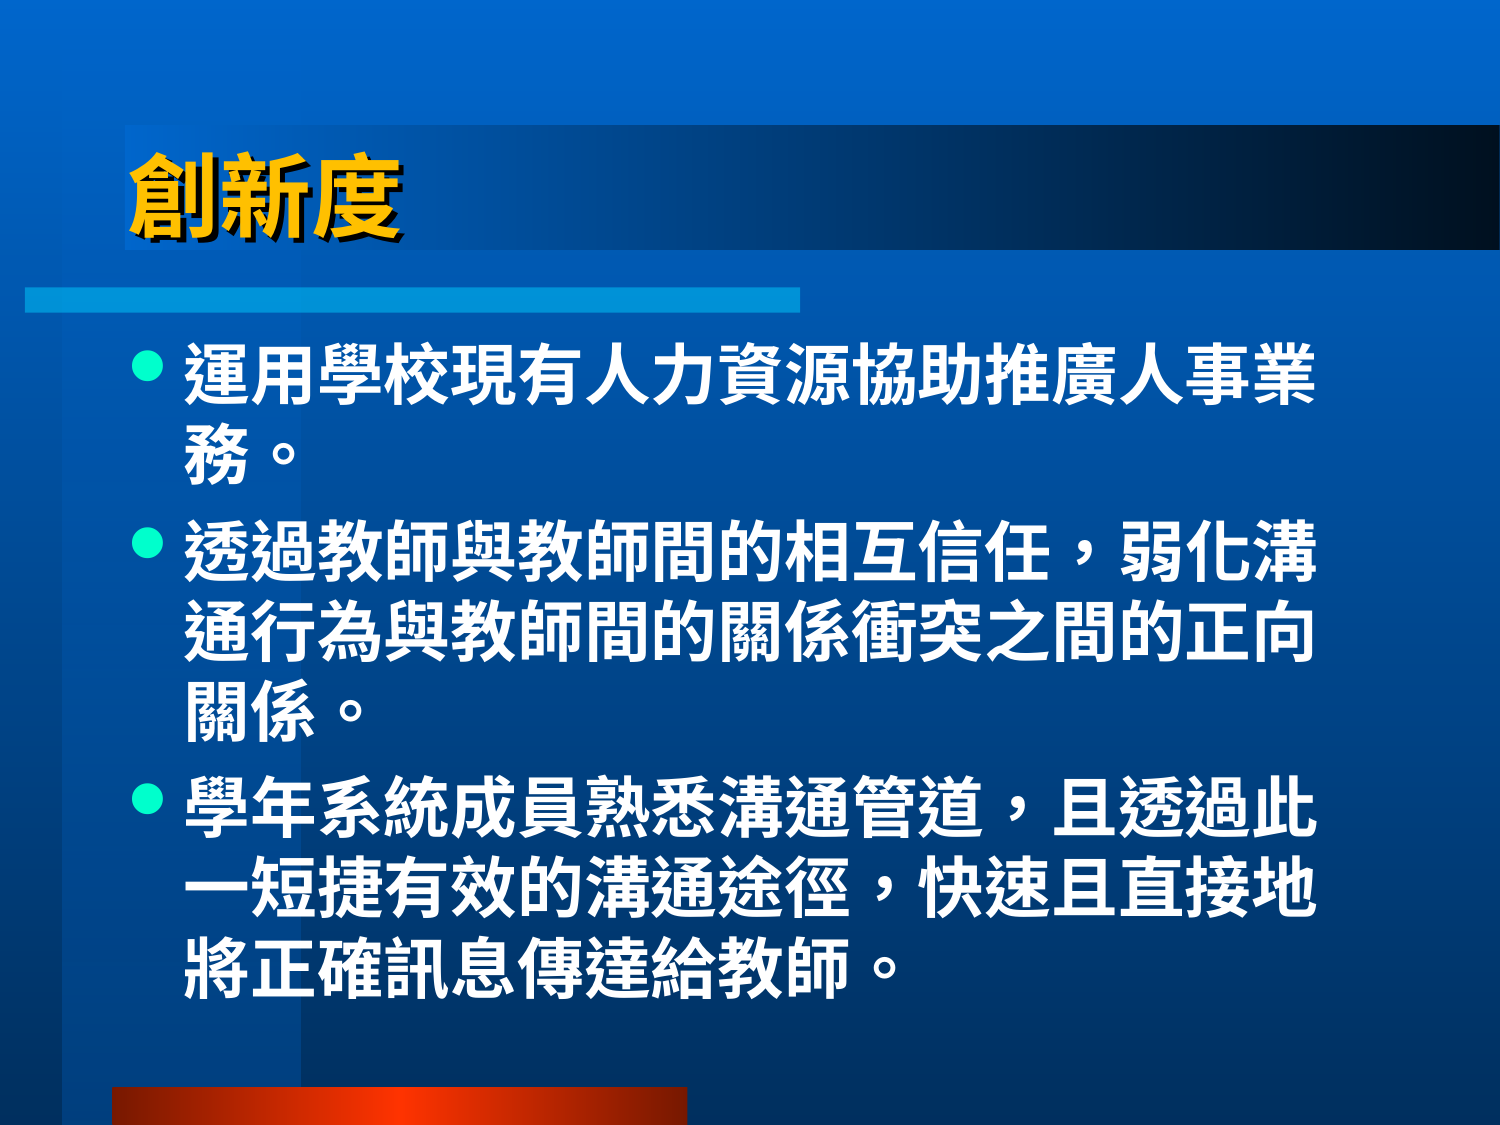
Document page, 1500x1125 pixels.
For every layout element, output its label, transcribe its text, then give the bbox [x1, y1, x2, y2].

title 創新度 [112, 99, 1388, 288]
list 運用學校現有人力資源協助推廣人事業務。 透過教師與教師間的相互信任，弱化溝通行為與教師間的關係衝突之間的正向關係。 學年系統成員熟悉溝通管道，且透過此一短捷有效的溝通途徑，快速且直接地將正確訊息傳達給教師。 [112, 324, 1388, 1059]
